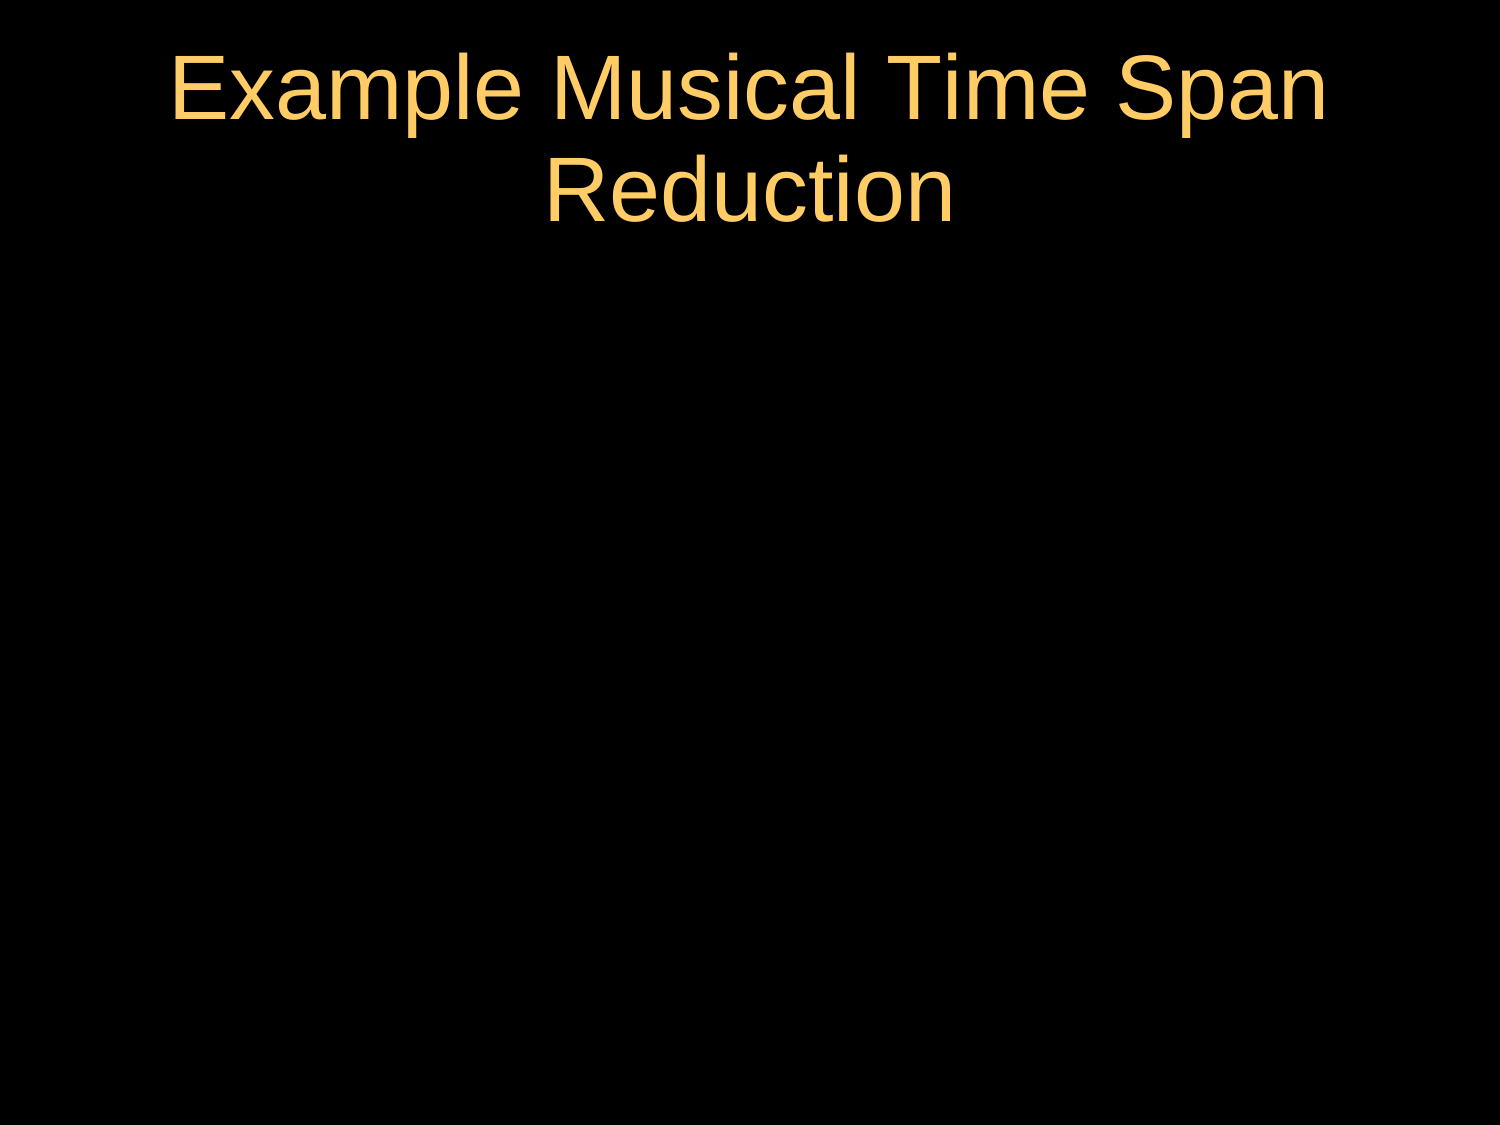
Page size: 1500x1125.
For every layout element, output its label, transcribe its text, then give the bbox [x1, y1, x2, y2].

title Example Musical Time Span Reduction [75, 36, 1425, 242]
